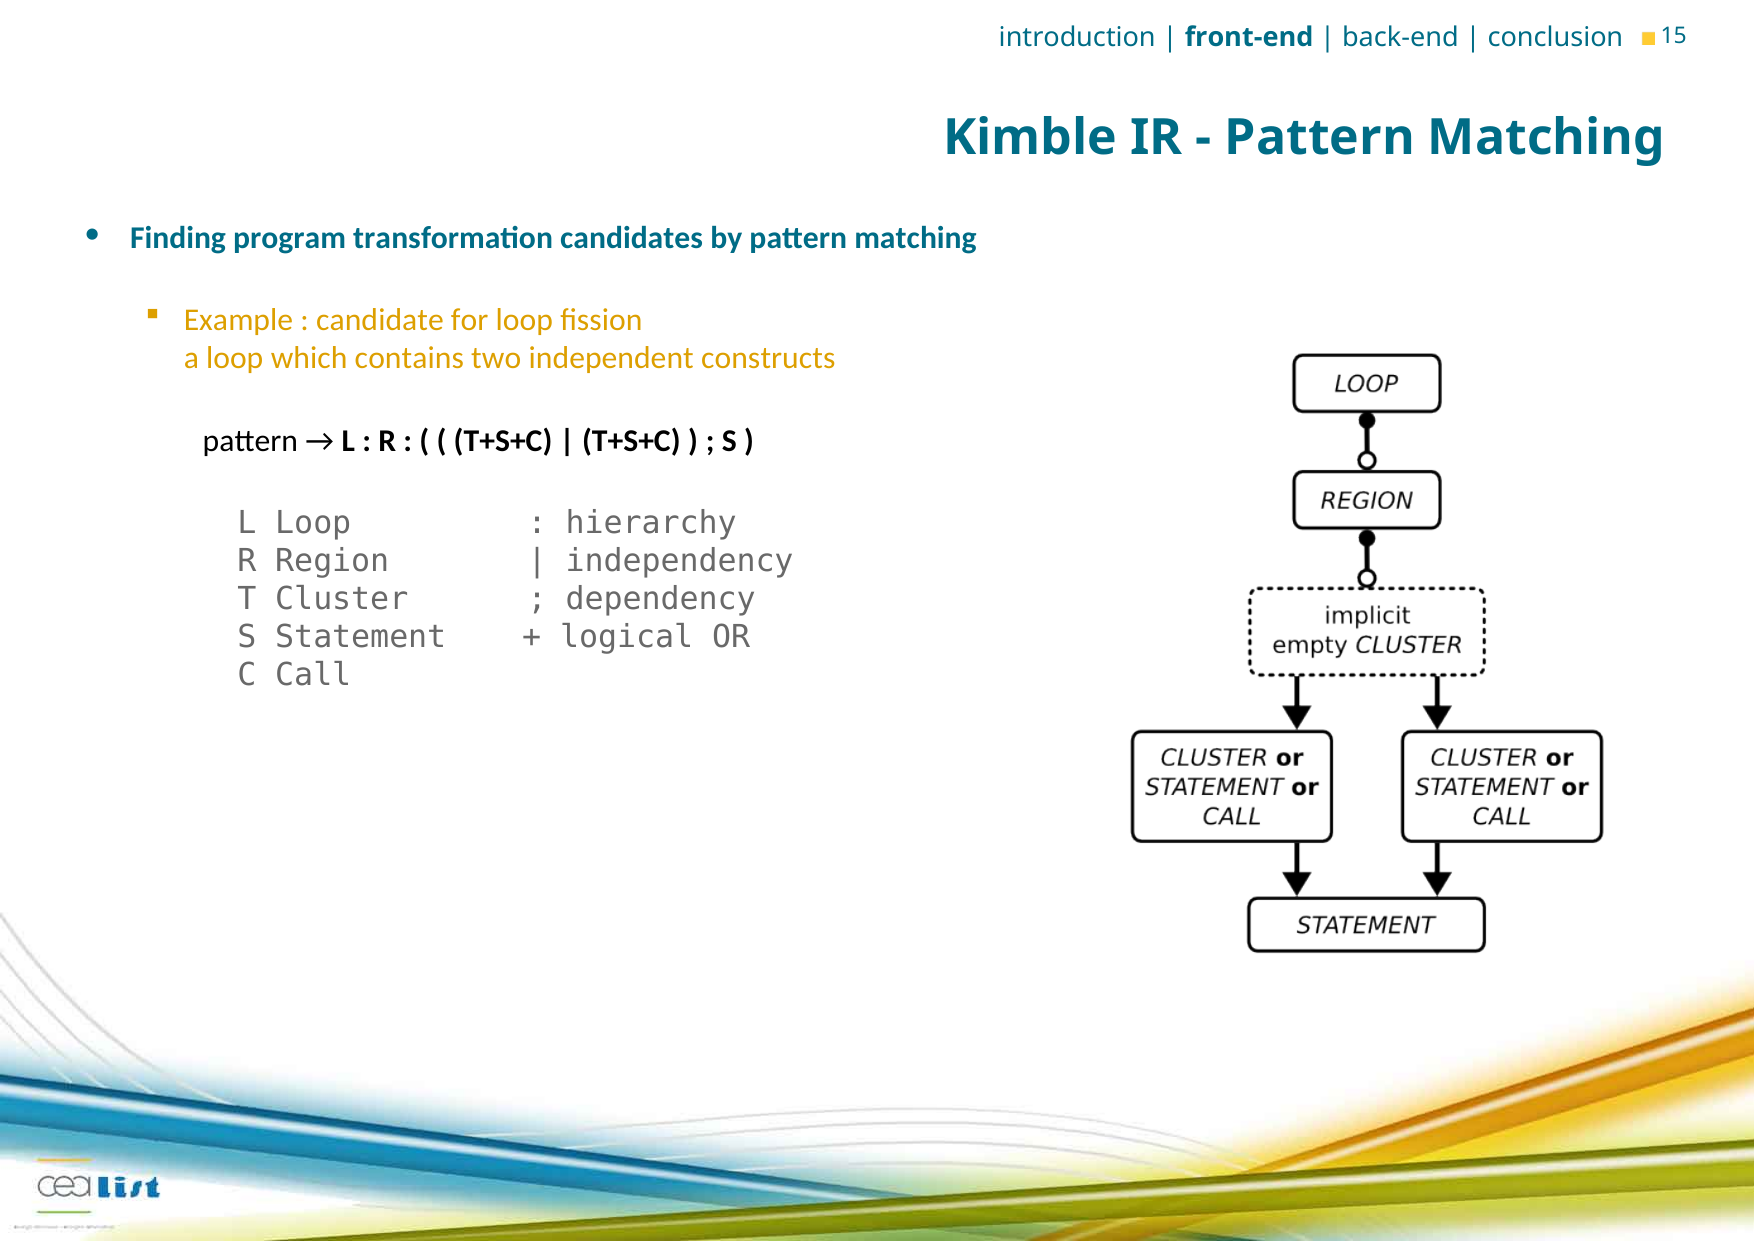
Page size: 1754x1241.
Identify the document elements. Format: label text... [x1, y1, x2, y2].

title Kimble IR - Pattern Matching [72, 86, 1682, 183]
title introduction | front-end | back-end | conclusion [404, 11, 1640, 61]
picture [0, 0, 1754, 1241]
list Finding program transformation candidates by pattern matching Example : candidate for loop fission a loop which contains two independent constructs pattern → L : R : ( ( (T+S+C) | (T+S+C) ) ; S ) L Loop : hierarchy R Region | independency T Cluster ; dependency S Statement + logical OR C Call [68, 208, 1679, 1021]
text_box <number> [1640, 12, 1704, 60]
